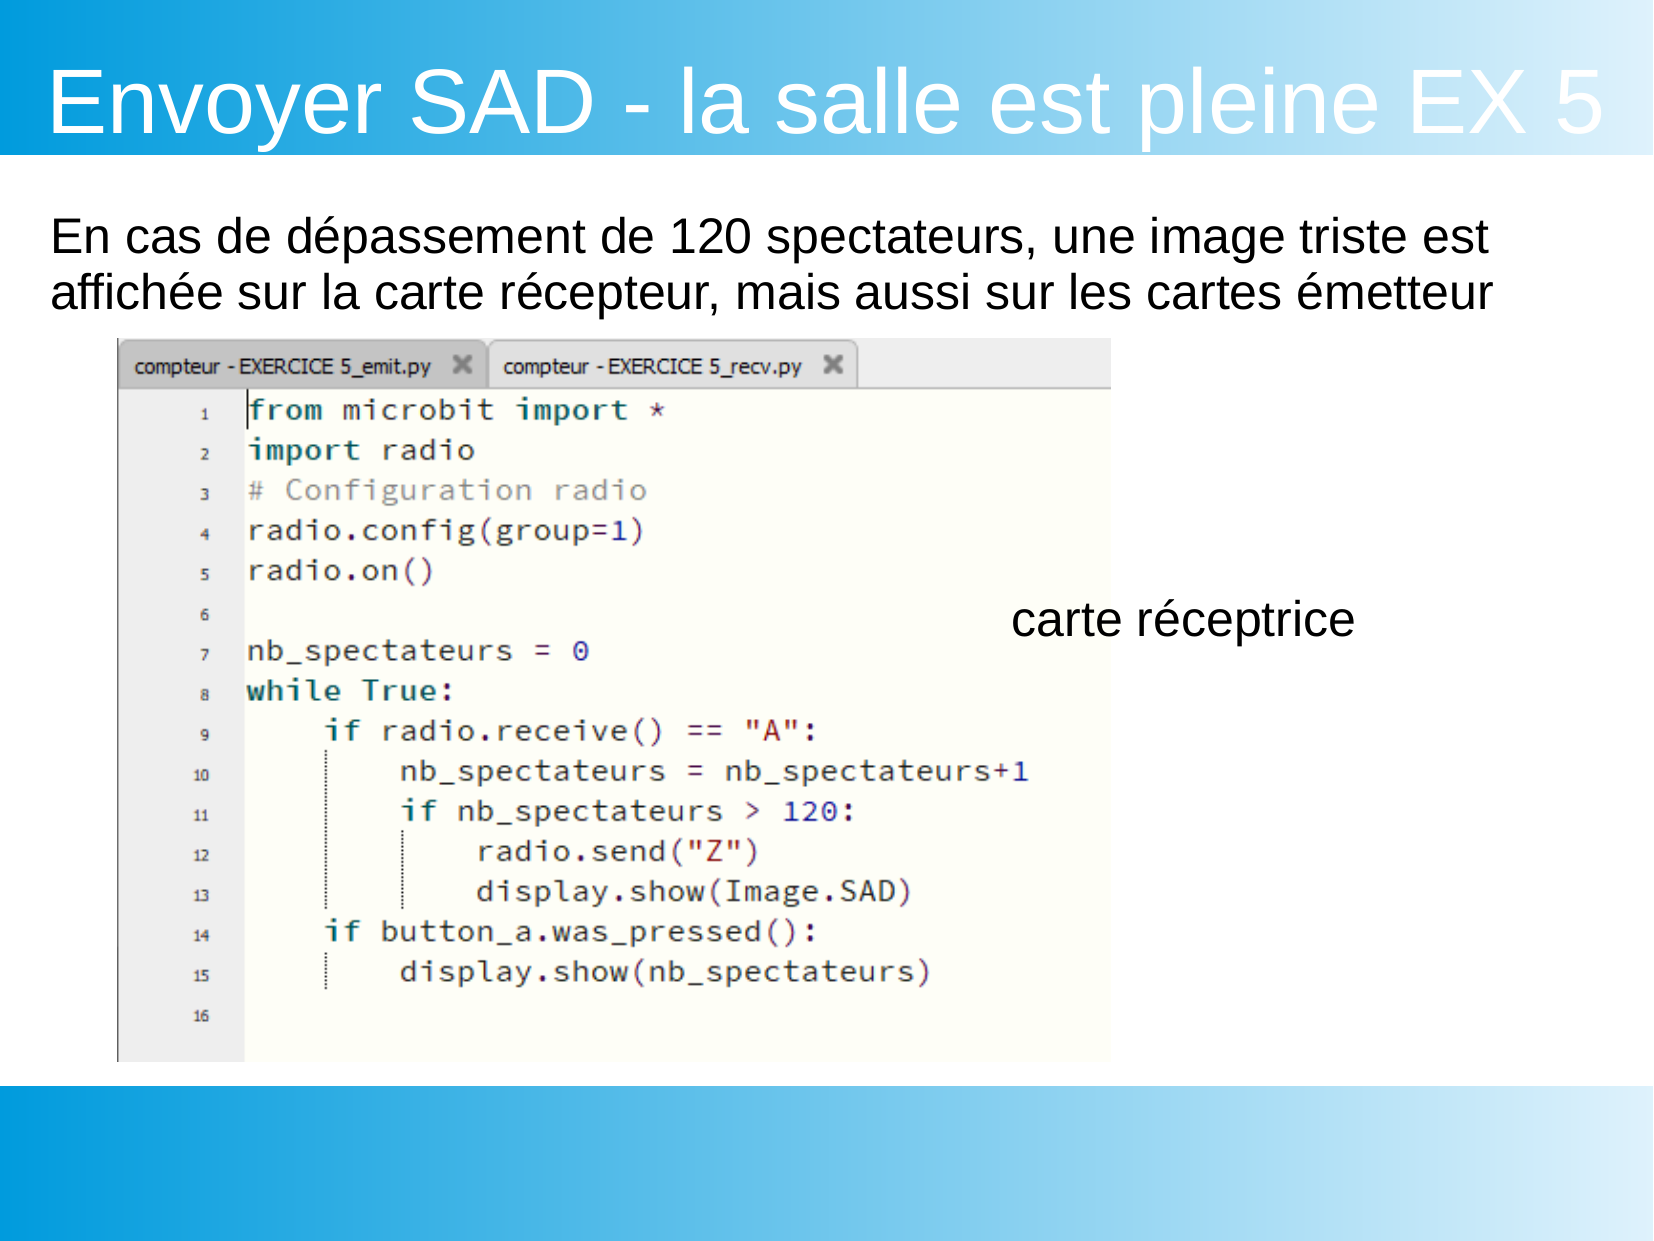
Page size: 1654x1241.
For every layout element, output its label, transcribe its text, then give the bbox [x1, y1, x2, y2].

text_box En cas de dépassement de 120 spectateurs, une image triste est affichée sur la carte récepteur, mais aussi sur les cartes émetteur [35, 200, 1607, 328]
title Envoyer SAD - la salle est pleine EX 5 [22, 0, 1632, 205]
text_box carte réceptrice [997, 583, 1372, 686]
picture [117, 338, 1111, 1062]
